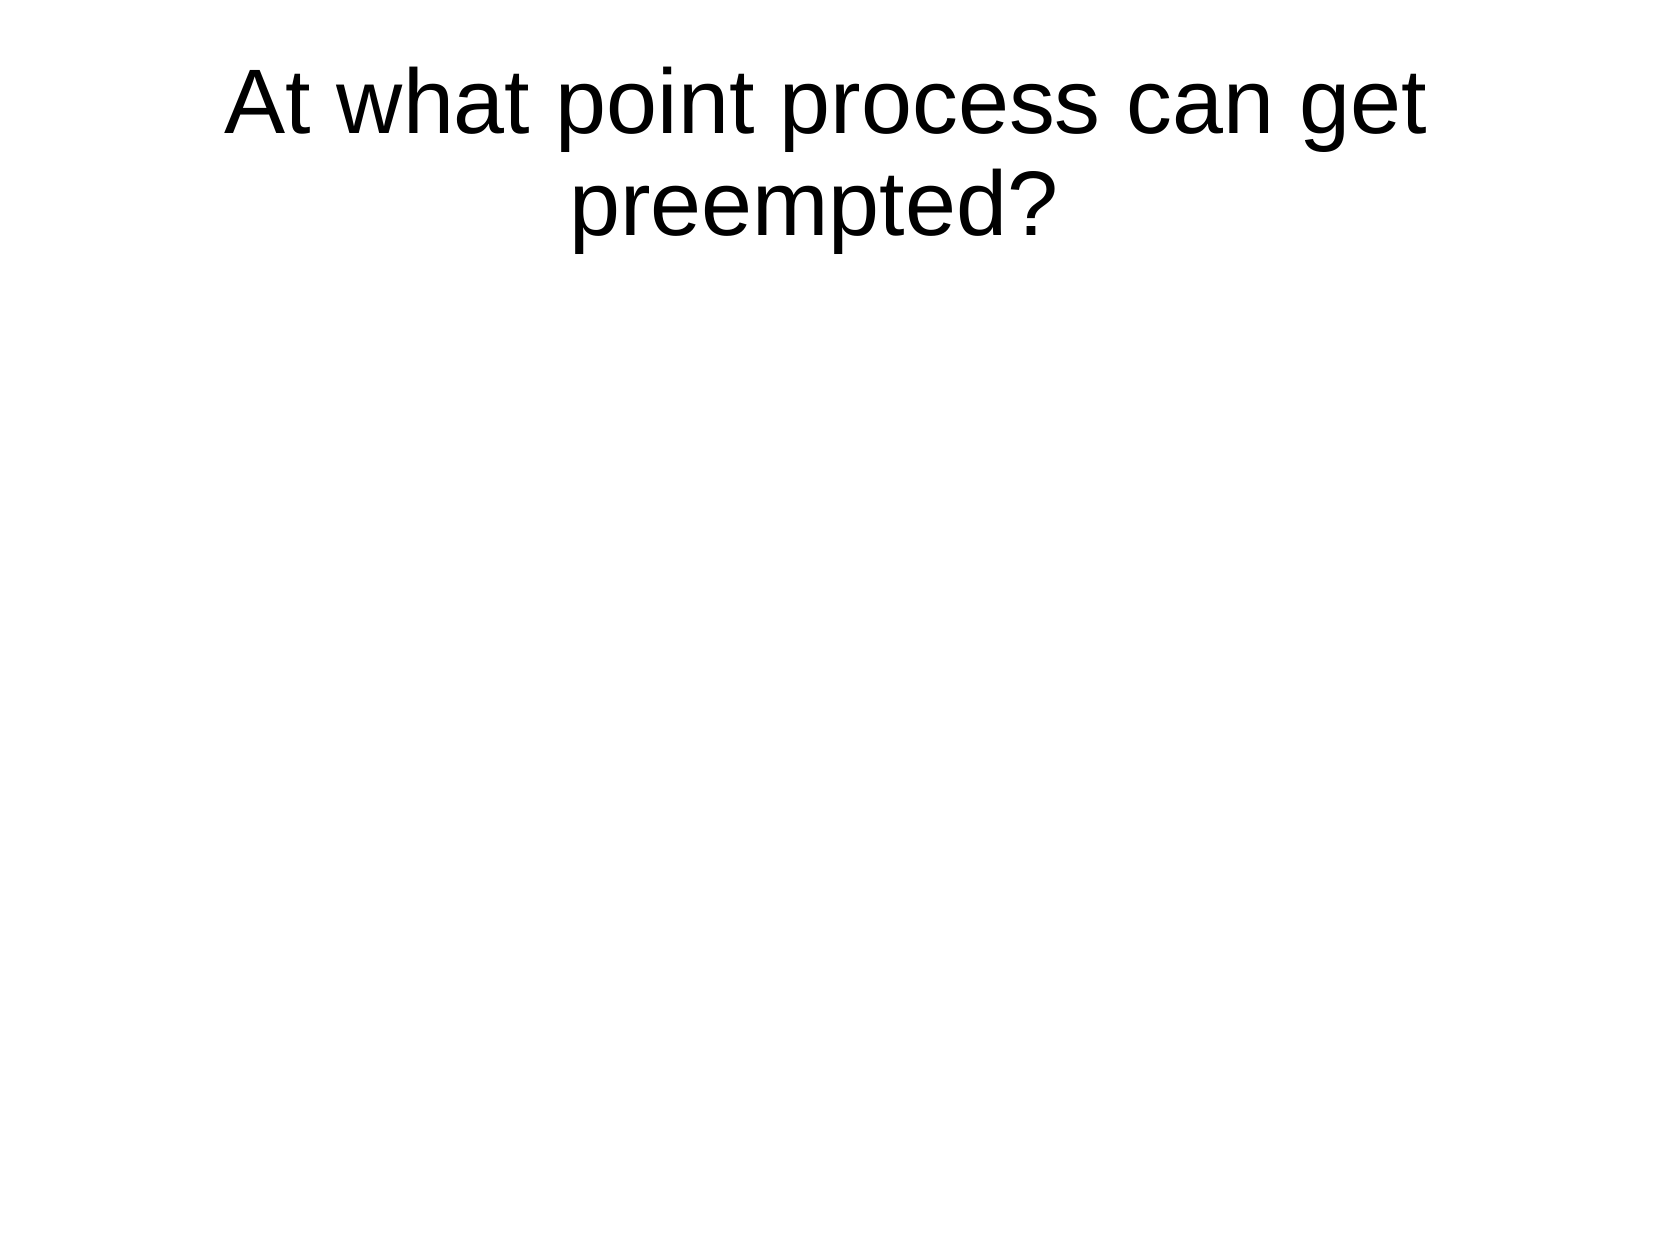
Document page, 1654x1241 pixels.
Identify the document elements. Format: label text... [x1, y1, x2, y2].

title At what point process can get preempted? [82, 49, 1571, 257]
